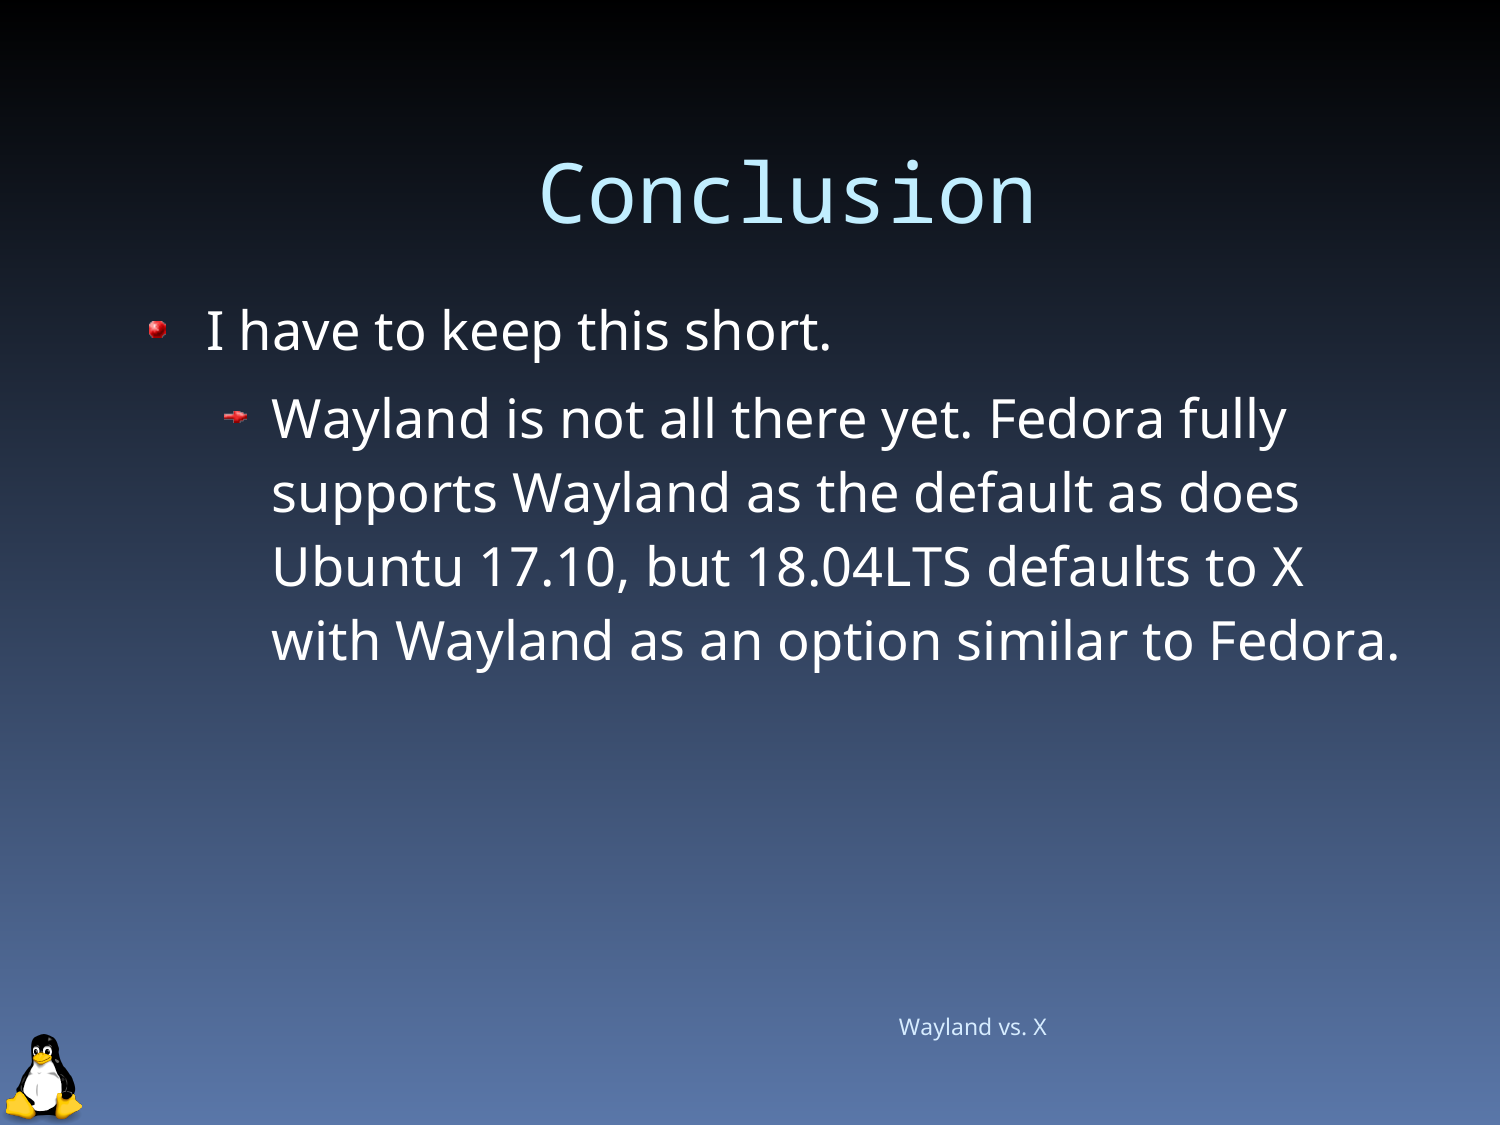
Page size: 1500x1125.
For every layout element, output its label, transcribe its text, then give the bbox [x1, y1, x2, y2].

picture [0, 1034, 82, 1125]
title Conclusion [149, 84, 1425, 292]
list I have to keep this short. Wayland is not all there yet. Fedora fully supports Wayland as the default as does Ubuntu 17.10, but 18.04LTS defaults to X with Wayland as an option similar to Fedora. [149, 292, 1425, 946]
